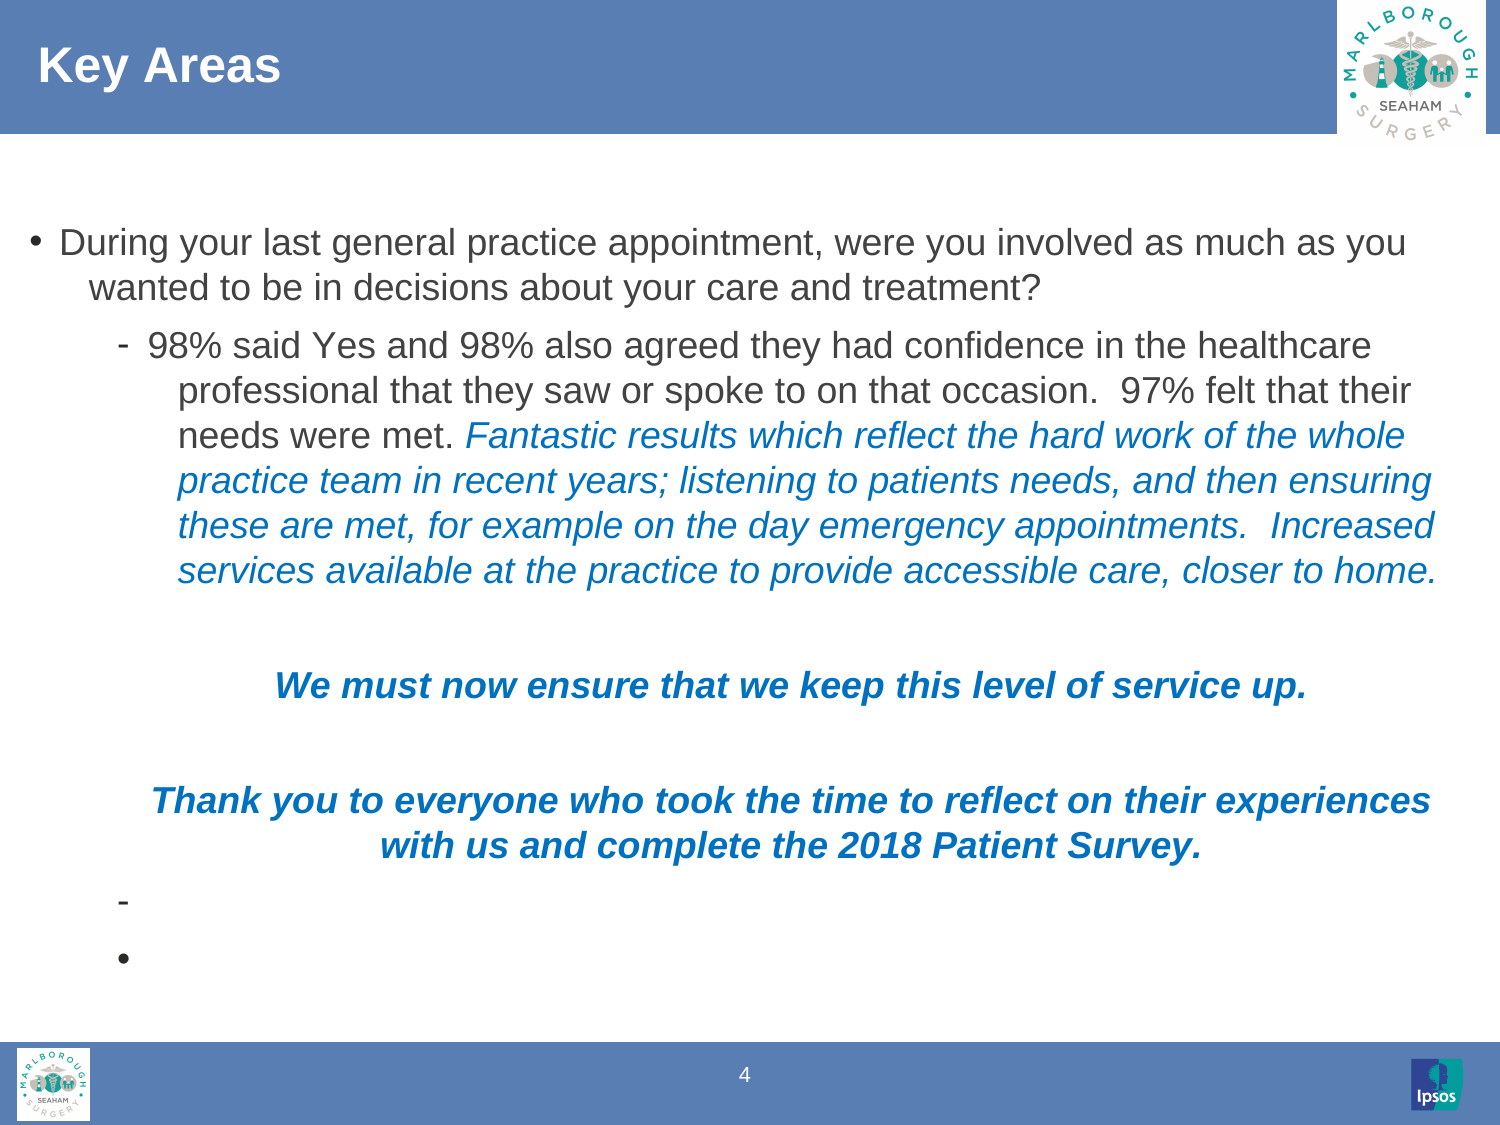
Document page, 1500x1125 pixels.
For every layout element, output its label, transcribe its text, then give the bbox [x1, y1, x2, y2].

list During your last general practice appointment, were you involved as much as you wanted to be in decisions about your care and treatment? 98% said Yes and 98% also agreed they had confidence in the healthcare professional that they saw or spoke to on that occasion. 97% felt that their needs were met. Fantastic results which reflect the hard work of the whole practice team in recent years; listening to patients needs, and then ensuring these are met, for example on the day emergency appointments. Increased services available at the practice to provide accessible care, closer to home. We must now ensure that we keep this level of service up. Thank you to everyone who took the time to reflect on their experiences with us and complete the 2018 Patient Survey. [29, 160, 1483, 994]
title Key Areas [37, 0, 1259, 126]
